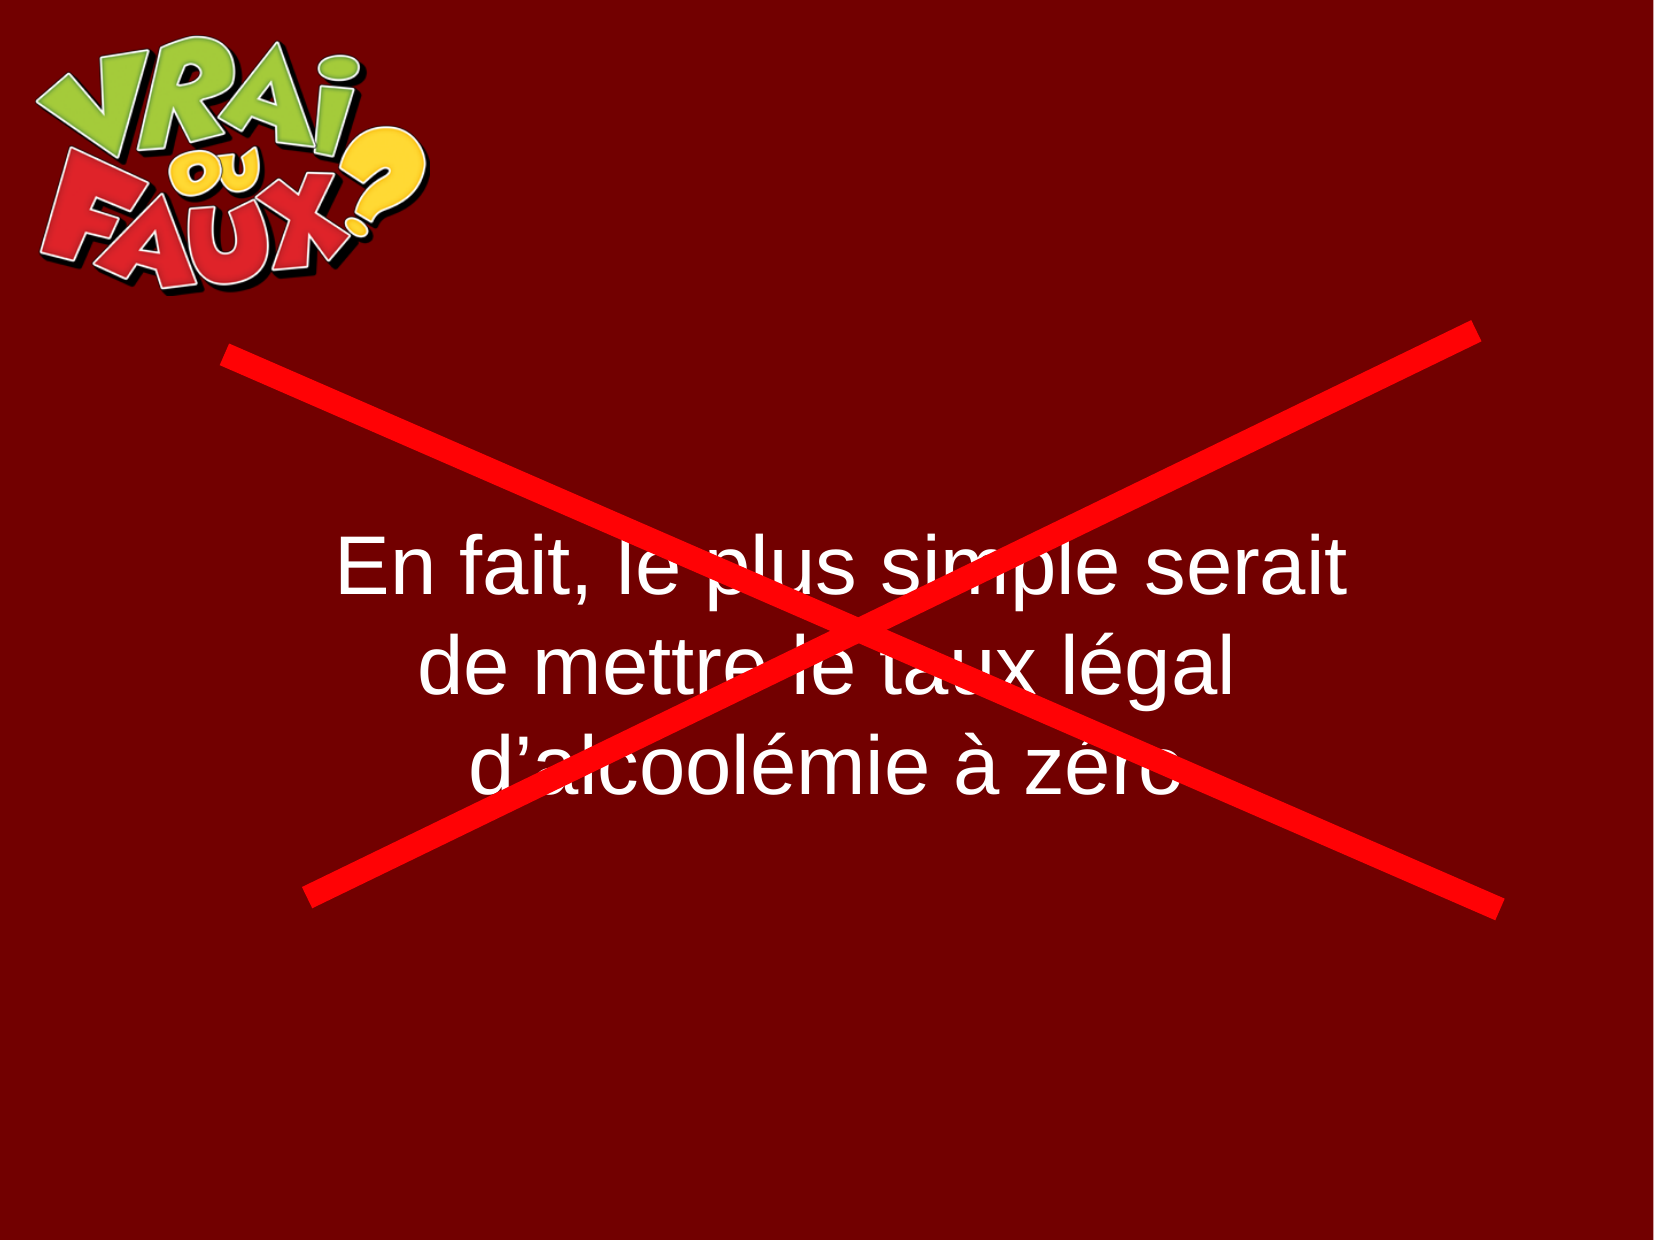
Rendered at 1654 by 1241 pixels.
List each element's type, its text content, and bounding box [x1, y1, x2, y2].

picture [35, 35, 430, 296]
title En fait, le plus simple serait de mettre le taux légal d’alcoolémie à zéro [889, 531, 1571, 791]
title En fait, le plus simple serait de mettre le taux légal d’alcoolémie à zéro [82, 531, 828, 791]
title En fait, le plus simple serait de mettre le taux légal d’alcoolémie à zéro [557, 644, 1195, 791]
title En fait, le plus simple serait de mettre le taux légal d’alcoolémie à zéro [663, 531, 1034, 616]
